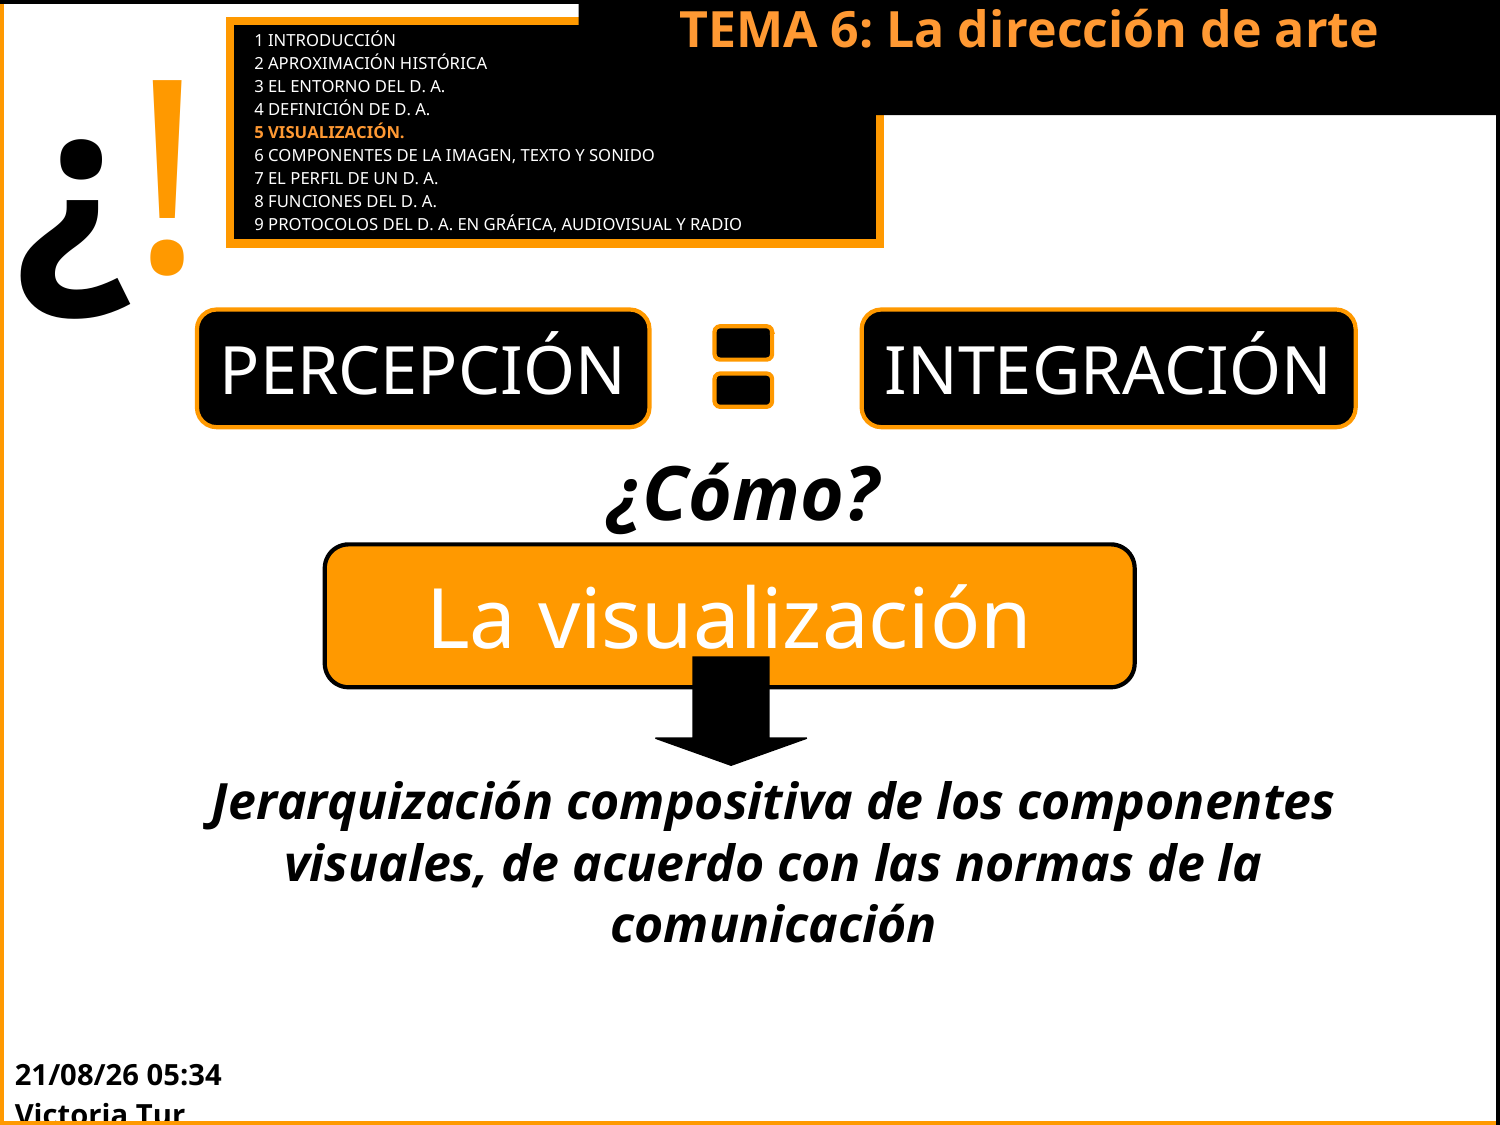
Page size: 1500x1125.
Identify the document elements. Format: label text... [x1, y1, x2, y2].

text_box [714, 326, 773, 360]
text_box TEMA 6: La dirección de arte [578, 0, 1500, 116]
text_box 1 INTRODUCCIÓN 2 APROXIMACIÓN HISTÓRICA 3 EL ENTORNO DEL D. A. 4 DEFINICIÓN DE D. A. 5 VISUALIZACIÓN. 6 COMPONENTES DE LA IMAGEN, TEXTO Y SONIDO 7 EL PERFIL DE UN D. A. 8 FUNCIONES DEL D. A. 9 PROTOCOLOS DEL D. A. EN GRÁFICA, AUDIOVISUAL Y RADIO [230, 20, 880, 244]
text_box INTEGRACIÓN [861, 309, 1356, 428]
text_box [714, 373, 773, 407]
text_box PERCEPCIÓN [196, 309, 650, 428]
text_box La visualización [324, 544, 1135, 688]
text_box [655, 657, 807, 766]
text_box ¿Cómo? [525, 432, 963, 544]
text_box Jerarquización compositiva de los componentes visuales, de acuerdo con las normas de la comunicación [183, 763, 1365, 963]
